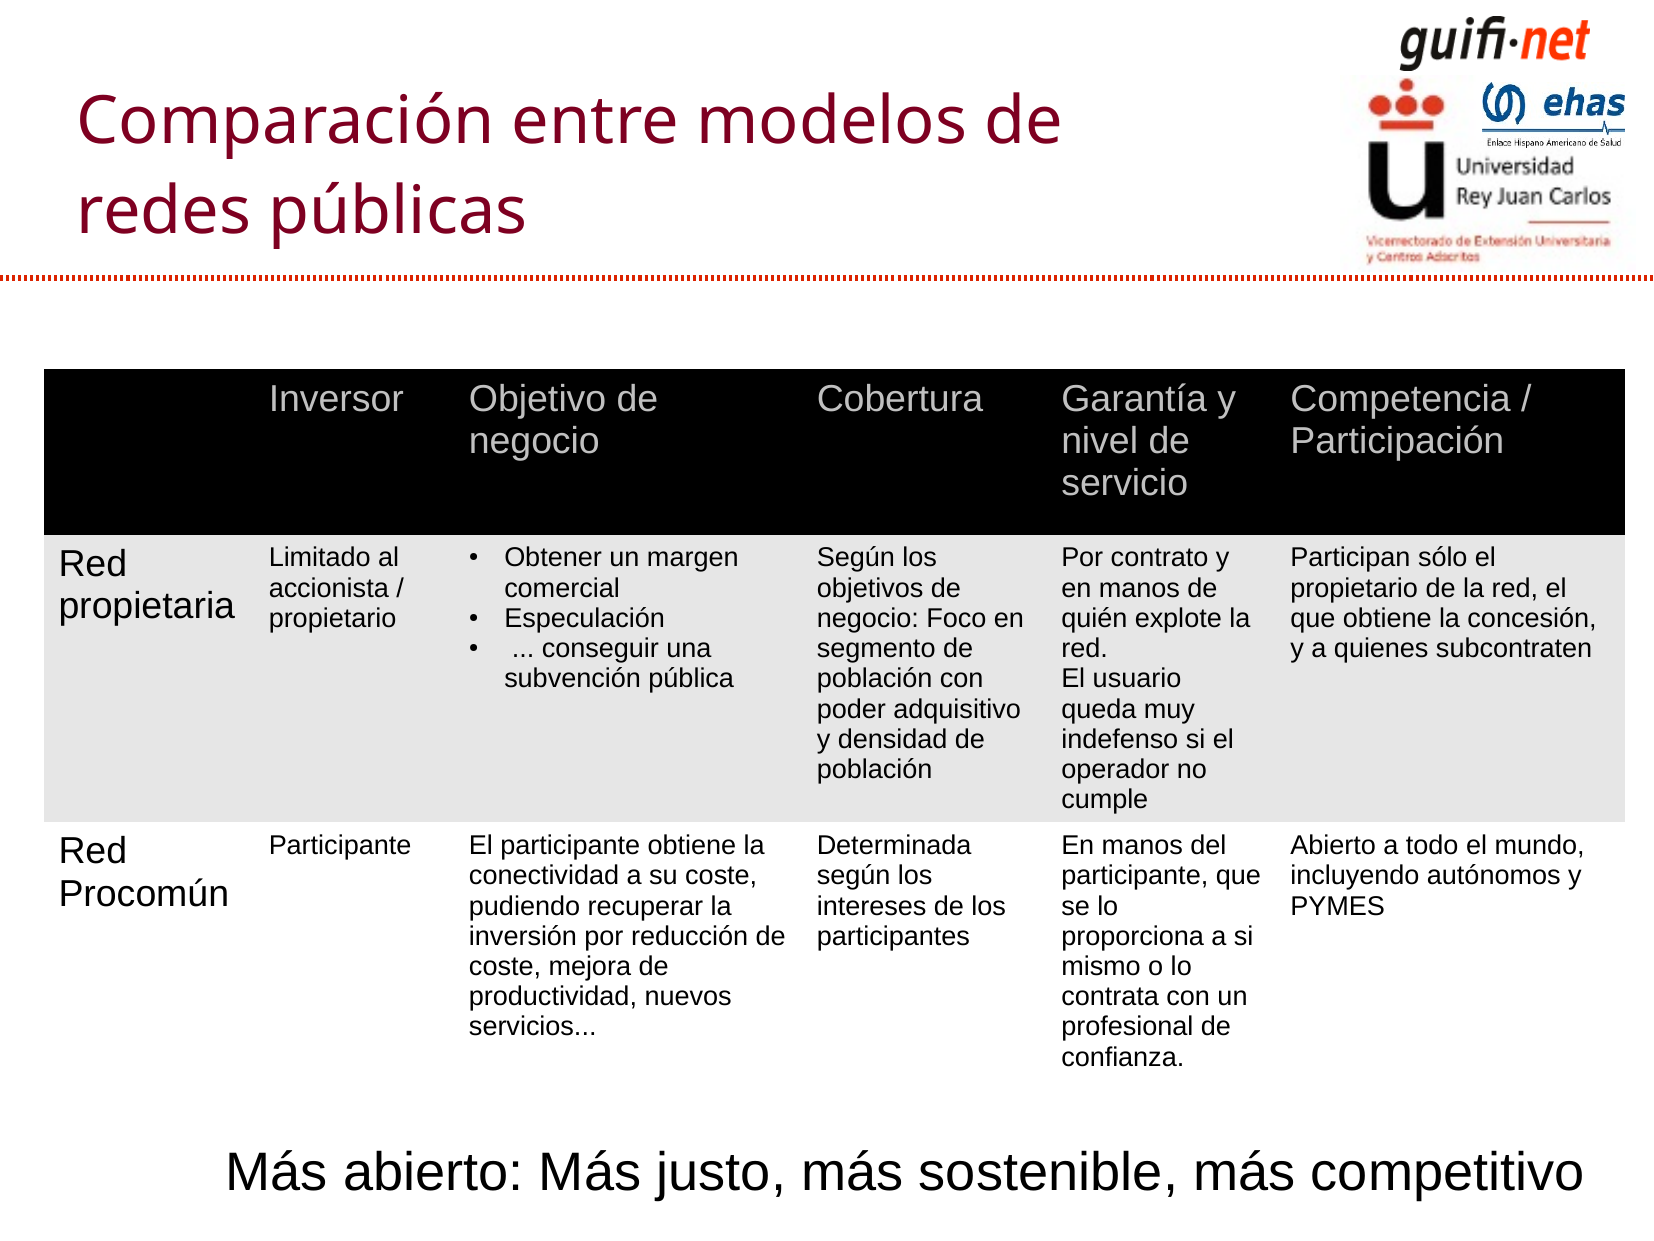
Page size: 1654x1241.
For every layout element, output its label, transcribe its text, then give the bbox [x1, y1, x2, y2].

table_cell En manos del participante, que se lo proporciona a si mismo o lo contrata con un profesional de confianza. [1046, 822, 1276, 1093]
table_cell Obtener un margen comercial Especulación ... conseguir una subvención pública [454, 535, 802, 822]
table_header Competencia / Participación [1276, 369, 1625, 535]
table_header [44, 369, 254, 535]
table_cell Red Procomún [44, 822, 254, 1093]
table_cell Abierto a todo el mundo, incluyendo autónomos y PYMES [1276, 822, 1625, 1093]
table_header Objetivo de negocio [454, 369, 802, 535]
table_header Cobertura [802, 369, 1046, 535]
table_cell Determinada según los intereses de los participantes [802, 822, 1046, 1093]
table_cell Participante [254, 822, 454, 1093]
picture [1399, 16, 1590, 71]
text_box Más abierto: Más justo, más sostenible, más competitivo [210, 1133, 1625, 1210]
title Comparación entre modelos de redes públicas [76, 59, 1093, 267]
table_cell Red propietaria [44, 535, 254, 822]
table_header Inversor [254, 369, 454, 535]
table_cell Según los objetivos de negocio: Foco en segmento de población con poder adquisitivo y densidad de población [802, 535, 1046, 822]
picture [1340, 75, 1636, 272]
table_cell El participante obtiene la conectividad a su coste, pudiendo recuperar la inversión por reducción de coste, mejora de productividad, nuevos servicios... [454, 822, 802, 1093]
table_header Garantía y nivel de servicio [1046, 369, 1276, 535]
table_cell Participan sólo el propietario de la red, el que obtiene la concesión, y a quienes subcontraten [1276, 535, 1625, 822]
table_cell Limitado al accionista / propietario [254, 535, 454, 822]
table_cell Por contrato y en manos de quién explote la red. El usuario queda muy indefenso si el operador no cumple [1046, 535, 1276, 822]
